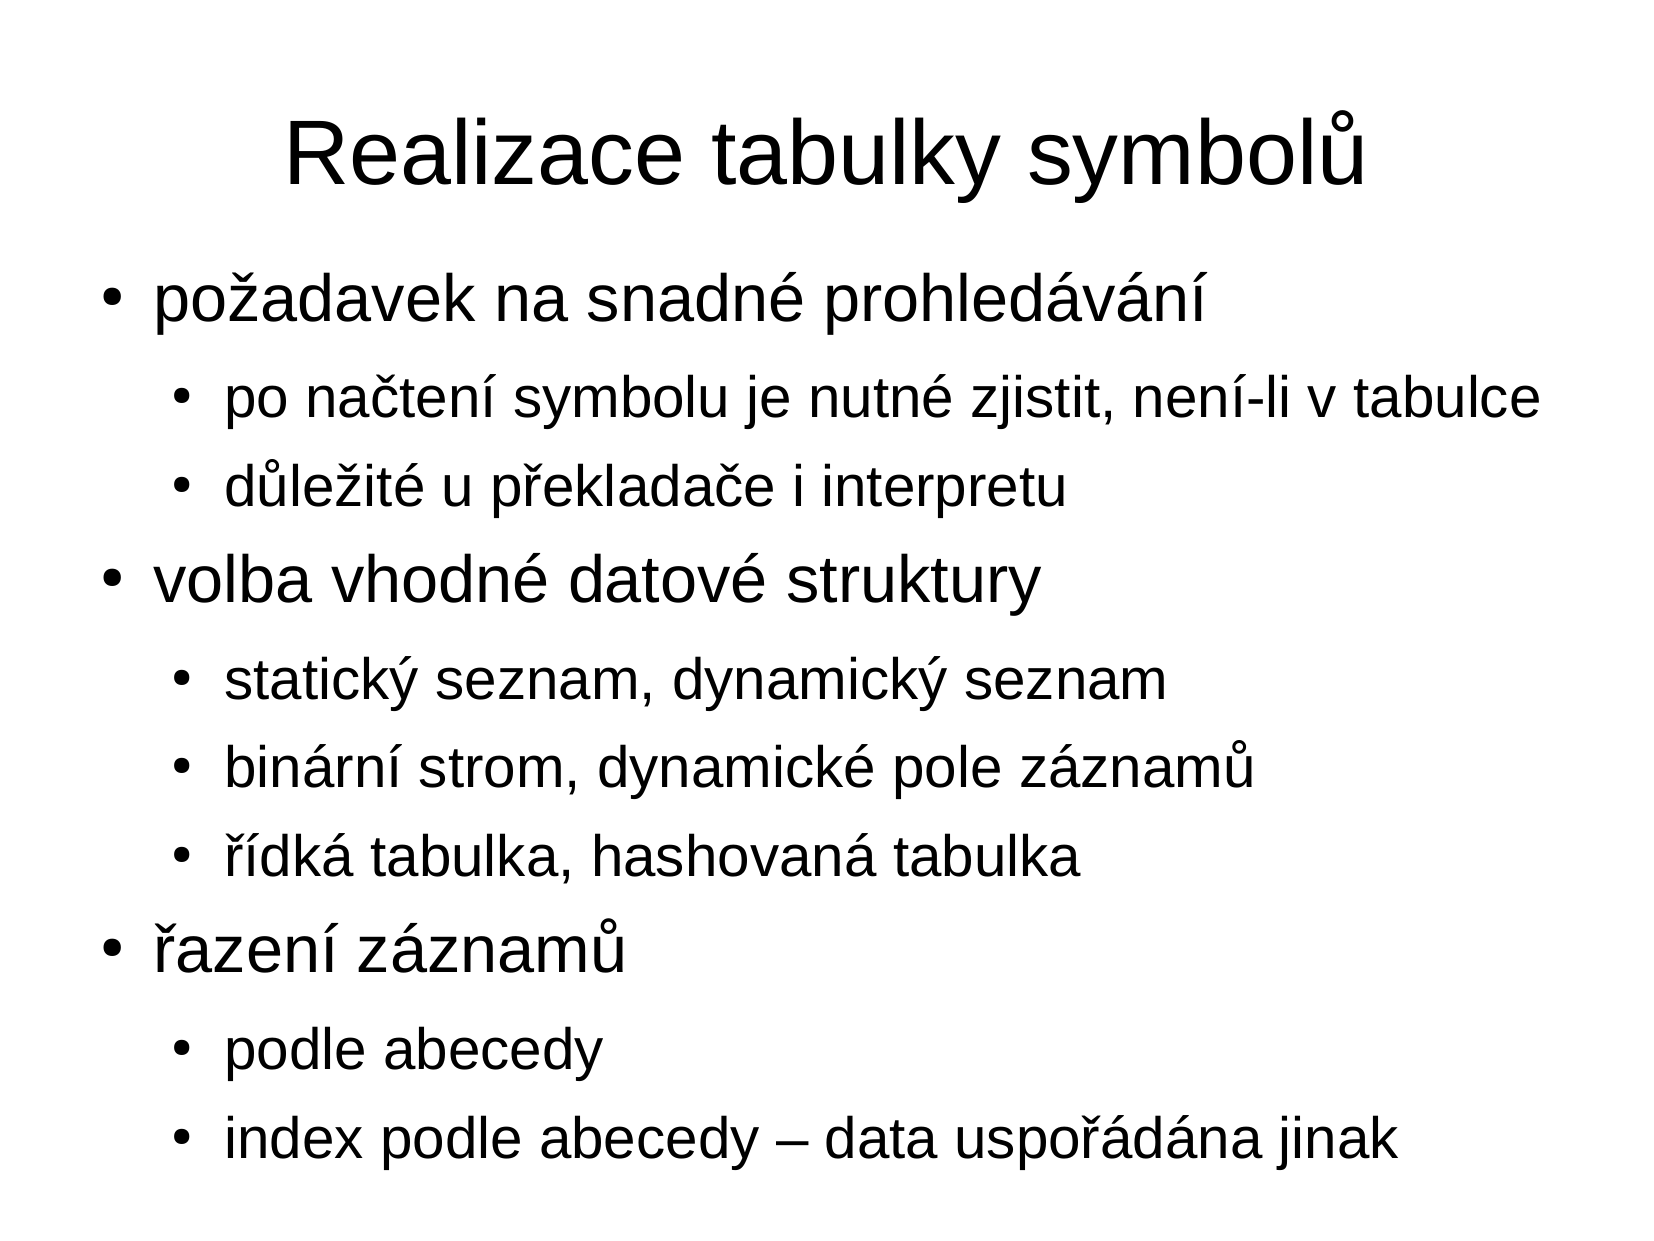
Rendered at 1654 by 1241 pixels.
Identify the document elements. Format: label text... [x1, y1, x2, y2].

title Realizace tabulky symbolů [82, 56, 1571, 250]
list požadavek na snadné prohledávání po načtení symbolu je nutné zjistit, není-li v tabulce důležité u překladače i interpretu volba vhodné datové struktury statický seznam, dynamický seznam binární strom, dynamické pole záznamů řídká tabulka, hashovaná tabulka řazení záznamů podle abecedy index podle abecedy – data uspořádána jinak [82, 260, 1571, 1171]
